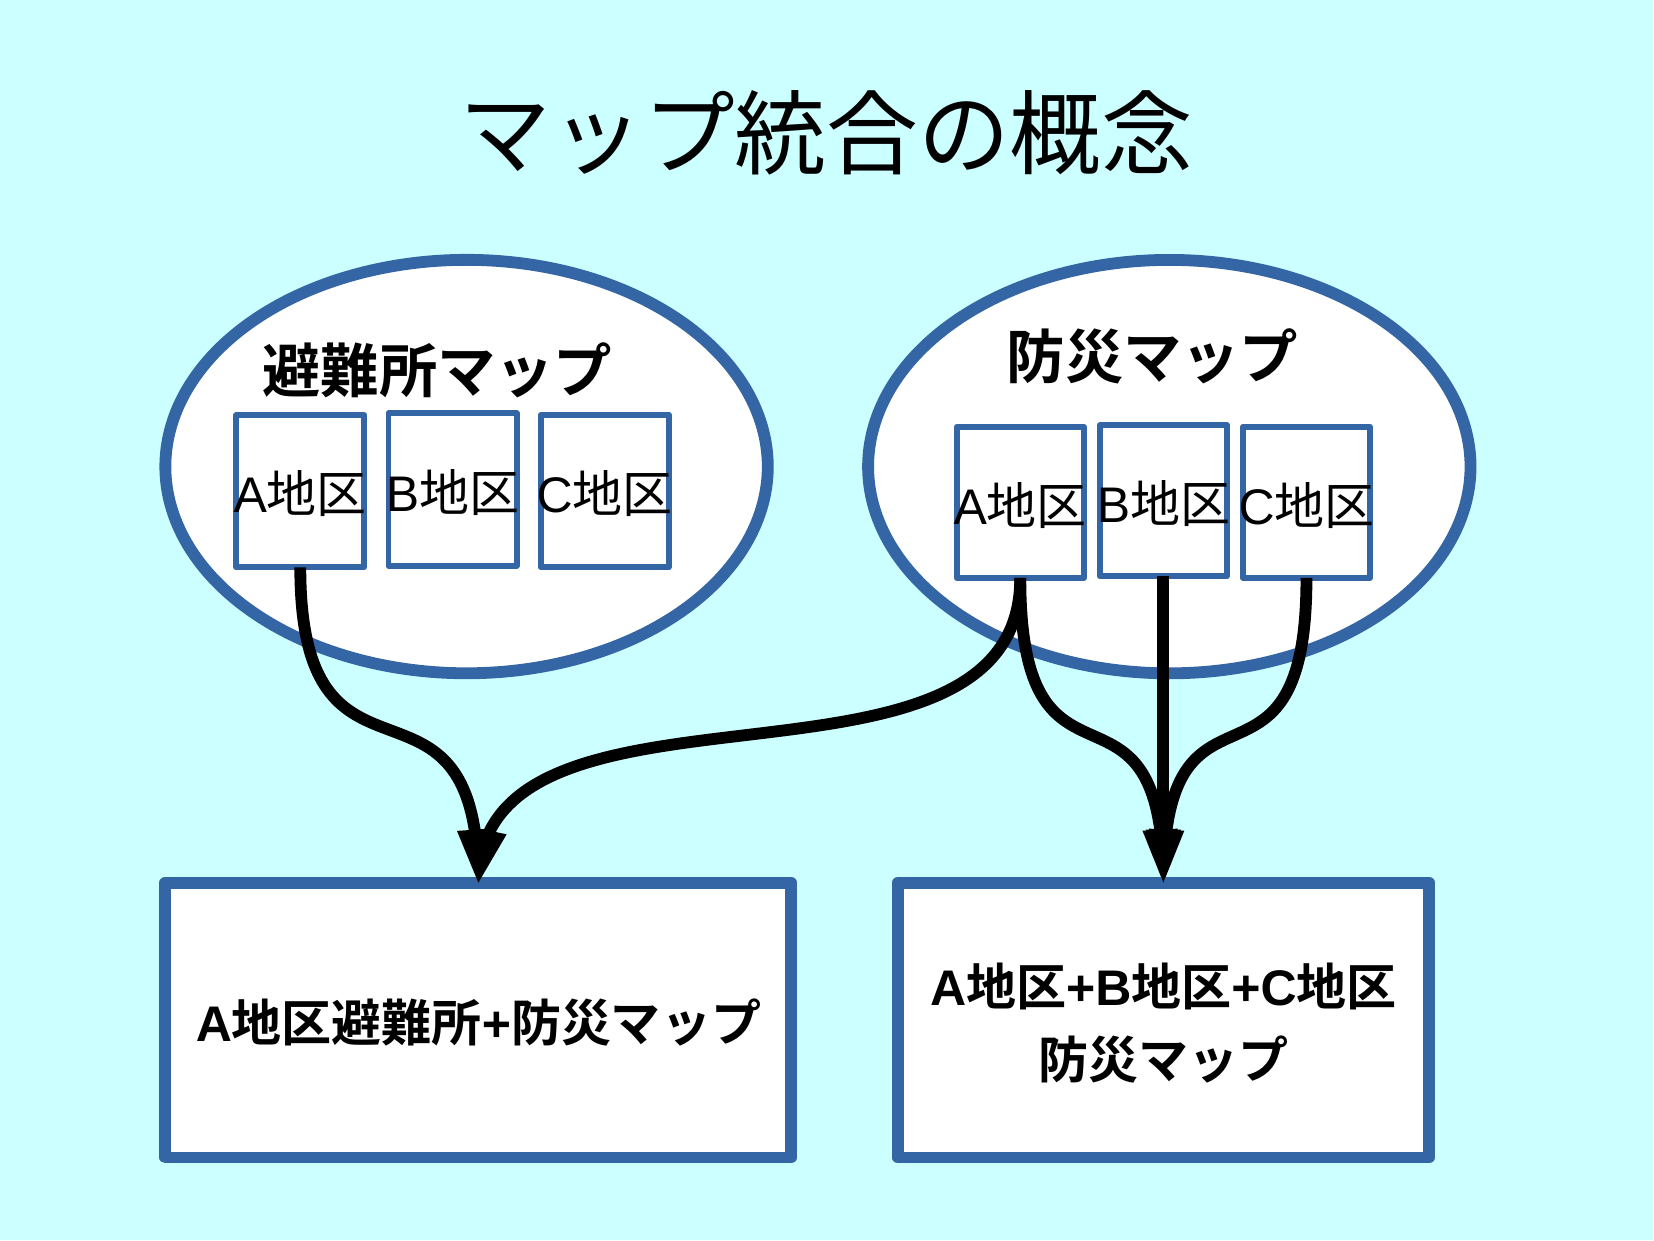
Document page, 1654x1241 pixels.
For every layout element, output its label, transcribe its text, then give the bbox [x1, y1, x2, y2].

text_box C地区 [1242, 426, 1371, 578]
text_box C地区 [540, 449, 669, 568]
title マップ統合の概念 [82, 23, 1571, 231]
text_box 避難所マップ [248, 317, 827, 449]
text_box A地区避難所+防災マップ [165, 882, 792, 1158]
text_box A地区 [964, 494, 976, 510]
text_box [1012, 632, 1018, 646]
text_box [307, 449, 768, 674]
text_box [258, 259, 675, 317]
text_box 防災マップ [992, 304, 1371, 390]
text_box B地区 [388, 449, 517, 566]
text_box A地区+B地区+C地区 防災マップ [897, 882, 1430, 1158]
text_box A地区 [236, 415, 365, 568]
text_box A地区 [956, 426, 1084, 578]
text_box A地区 [244, 482, 256, 498]
text_box [165, 324, 300, 639]
text_box [868, 259, 1471, 674]
text_box B地区 [1099, 425, 1227, 577]
